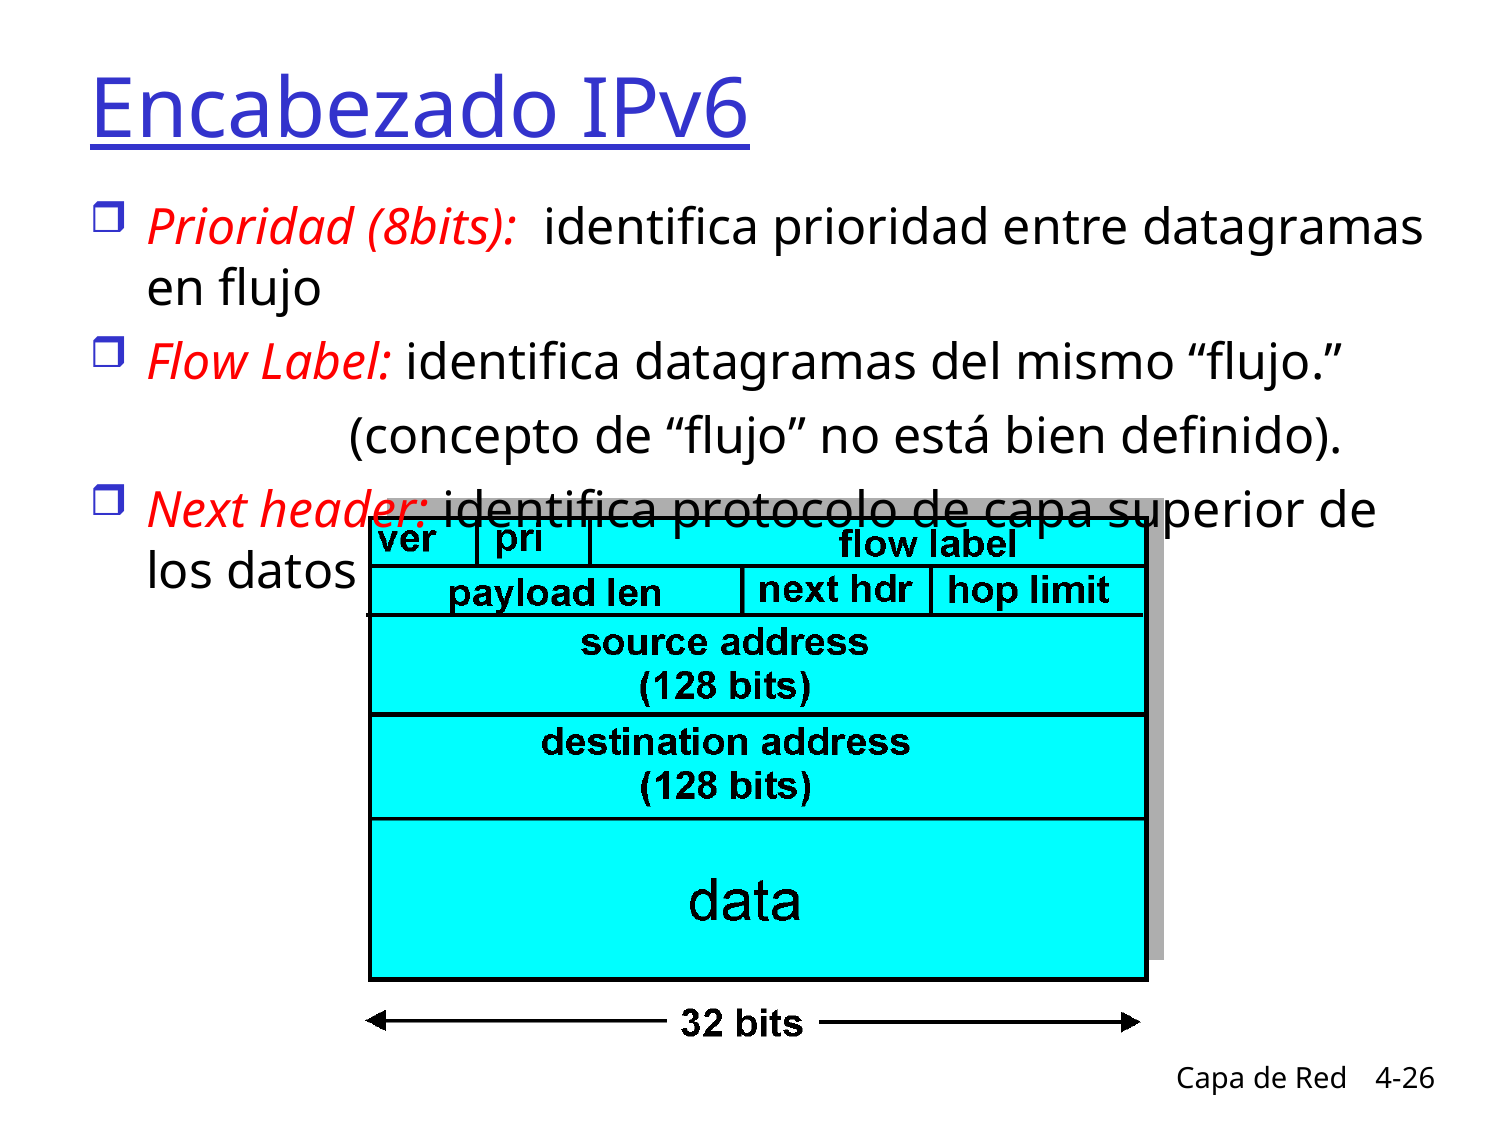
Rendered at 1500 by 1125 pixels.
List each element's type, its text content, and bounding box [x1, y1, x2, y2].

list Prioridad (8bits): identifica prioridad entre datagramas en flujo Flow Label: identifica datagramas del mismo “flujo.” (concepto de “flujo” no está bien definido). Next header: identifica protocolo de capa superior de los datos [75, 187, 1463, 1044]
title Encabezado IPv6 [75, 15, 1463, 187]
